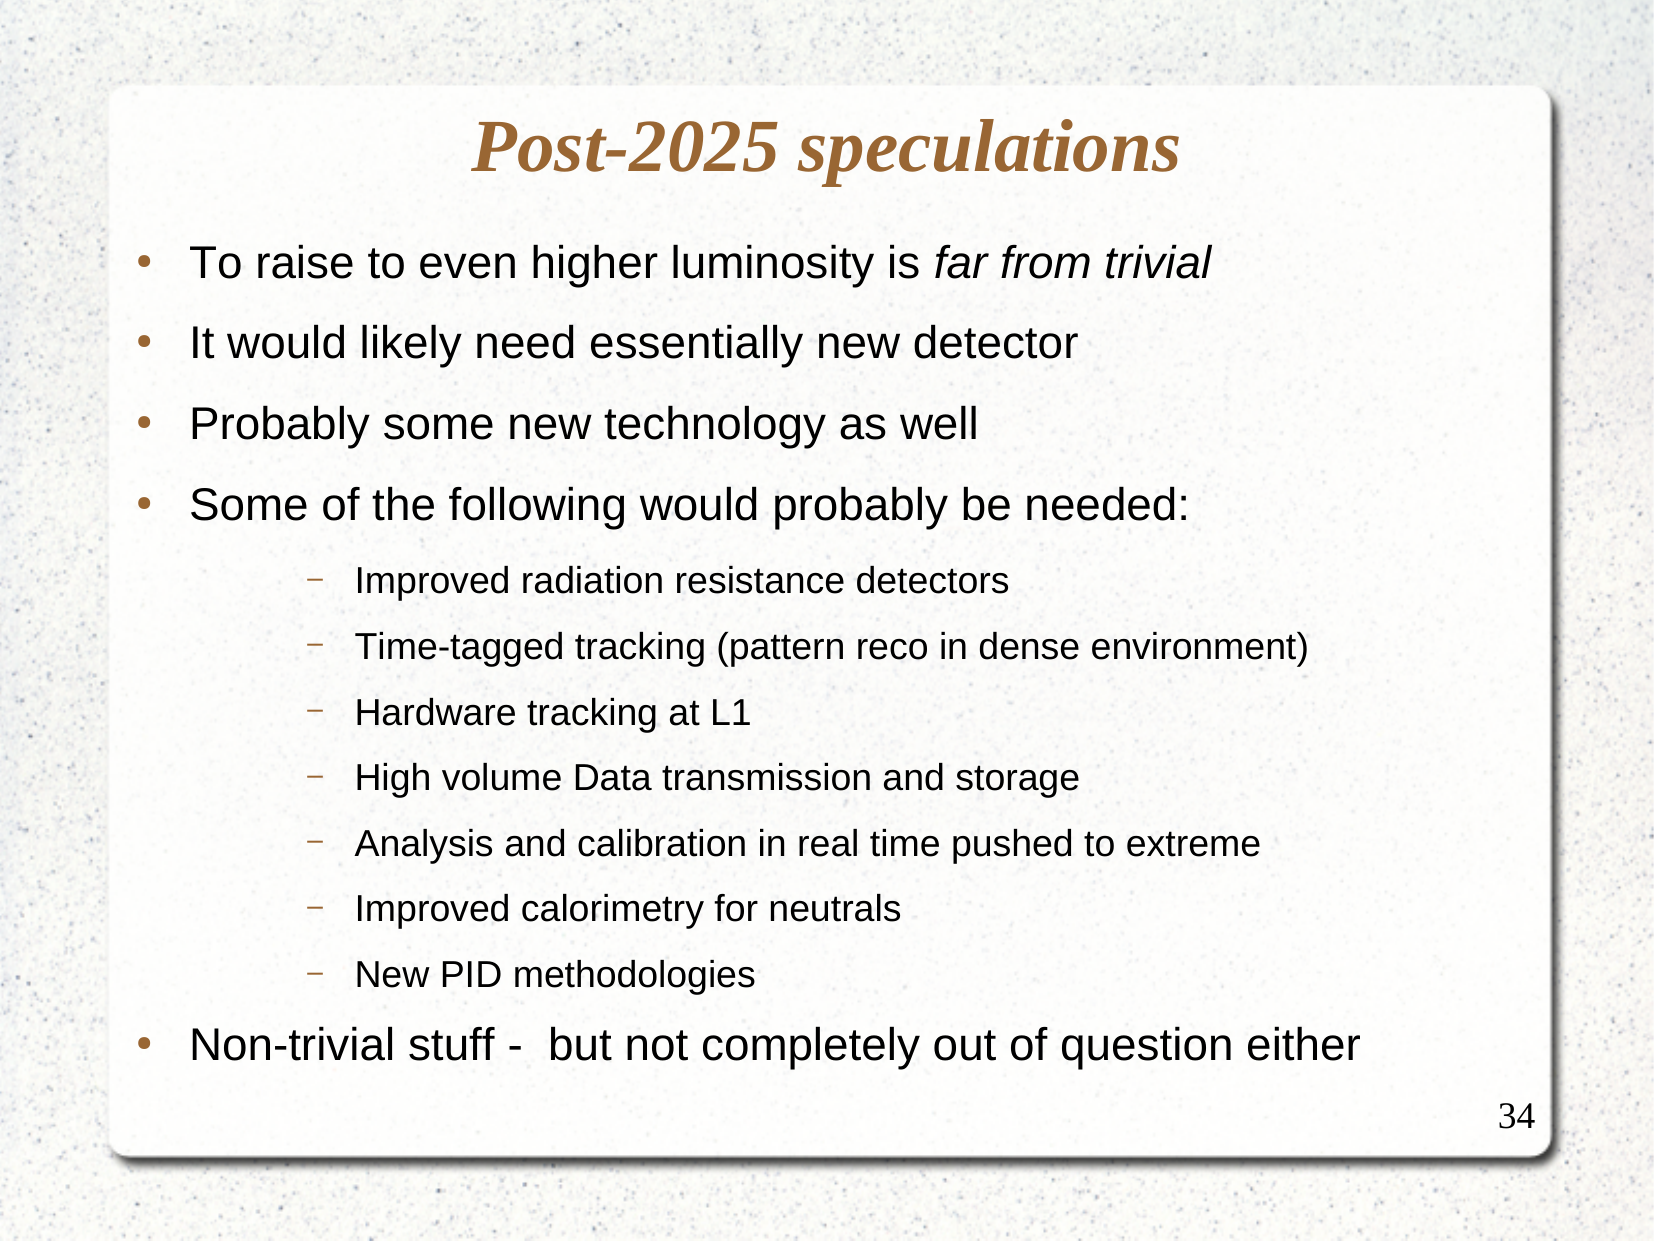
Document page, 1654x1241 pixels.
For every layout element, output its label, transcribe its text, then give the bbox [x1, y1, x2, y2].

list To raise to even higher luminosity is far from trivial It would likely need essentially new detector Probably some new technology as well Some of the following would probably be needed: Improved radiation resistance detectors Time-tagged tracking (pattern reco in dense environment) Hardware tracking at L1 High volume Data transmission and storage Analysis and calibration in real time pushed to extreme Improved calorimetry for neutrals New PID methodologies Non-trivial stuff - but not completely out of question either [118, 236, 1533, 1151]
picture [0, 0, 1654, 1241]
title Post-2025 speculations [118, 96, 1536, 196]
